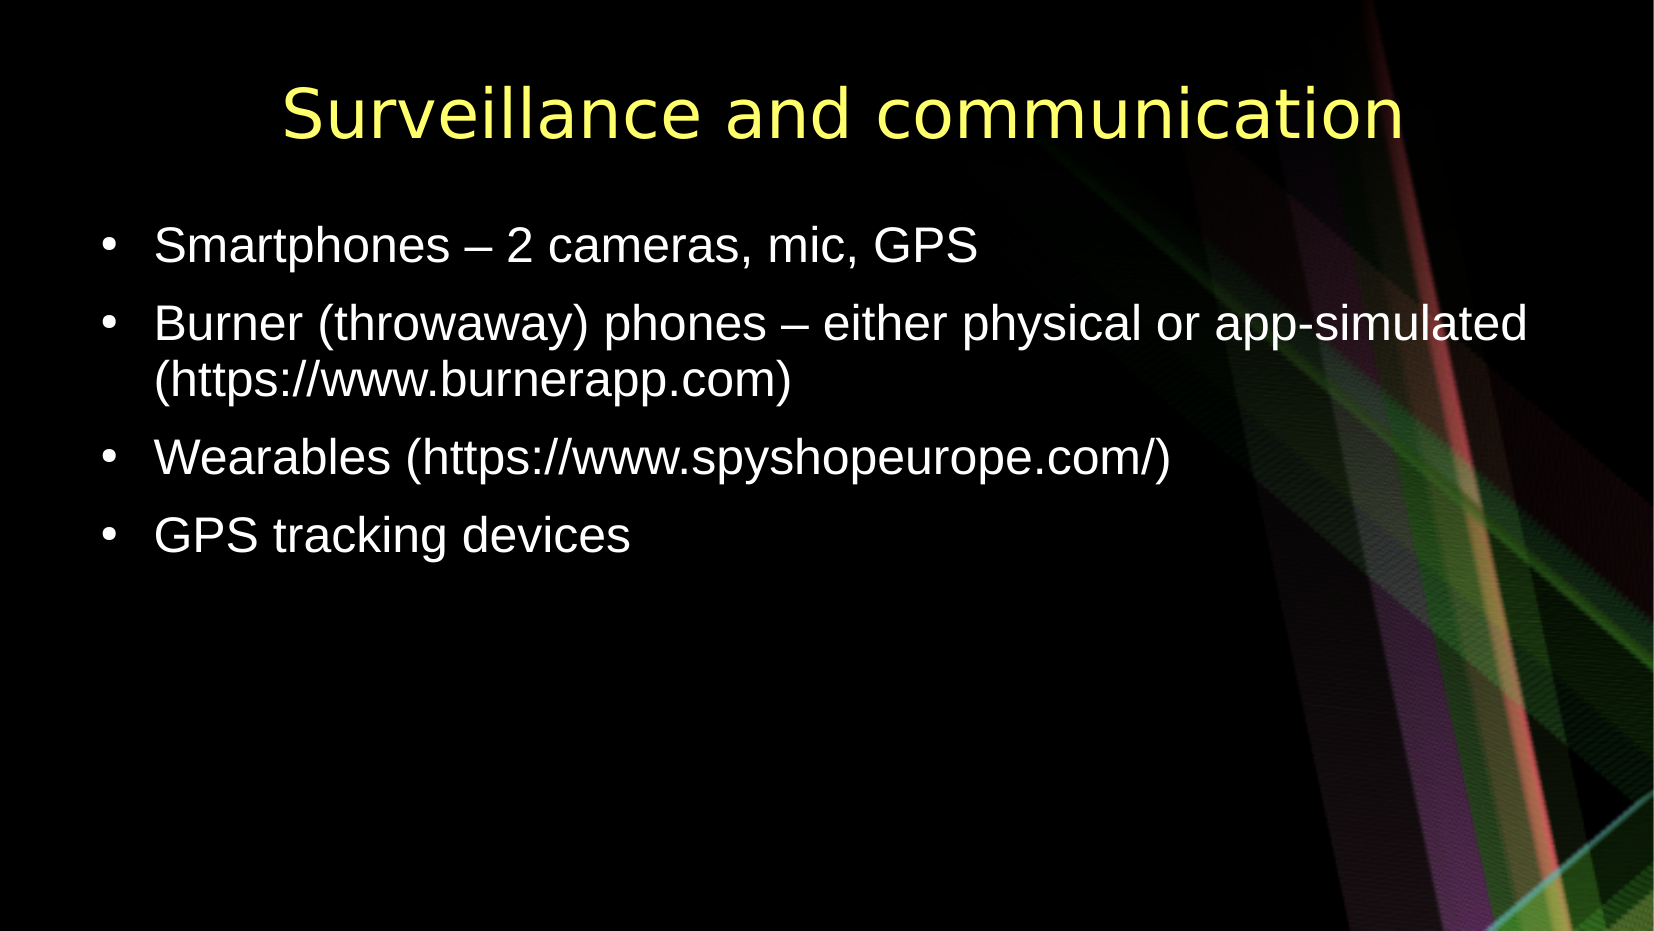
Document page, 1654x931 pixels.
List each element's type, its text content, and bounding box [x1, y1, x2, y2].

title Surveillance and communication [82, 37, 1607, 193]
list Smartphones – 2 cameras, mic, GPS Burner (throwaway) phones – either physical or app-simulated (https://www.burnerapp.com) Wearables (https://www.spyshopeurope.com/) GPS tracking devices [82, 217, 1607, 898]
picture [0, 0, 1654, 931]
